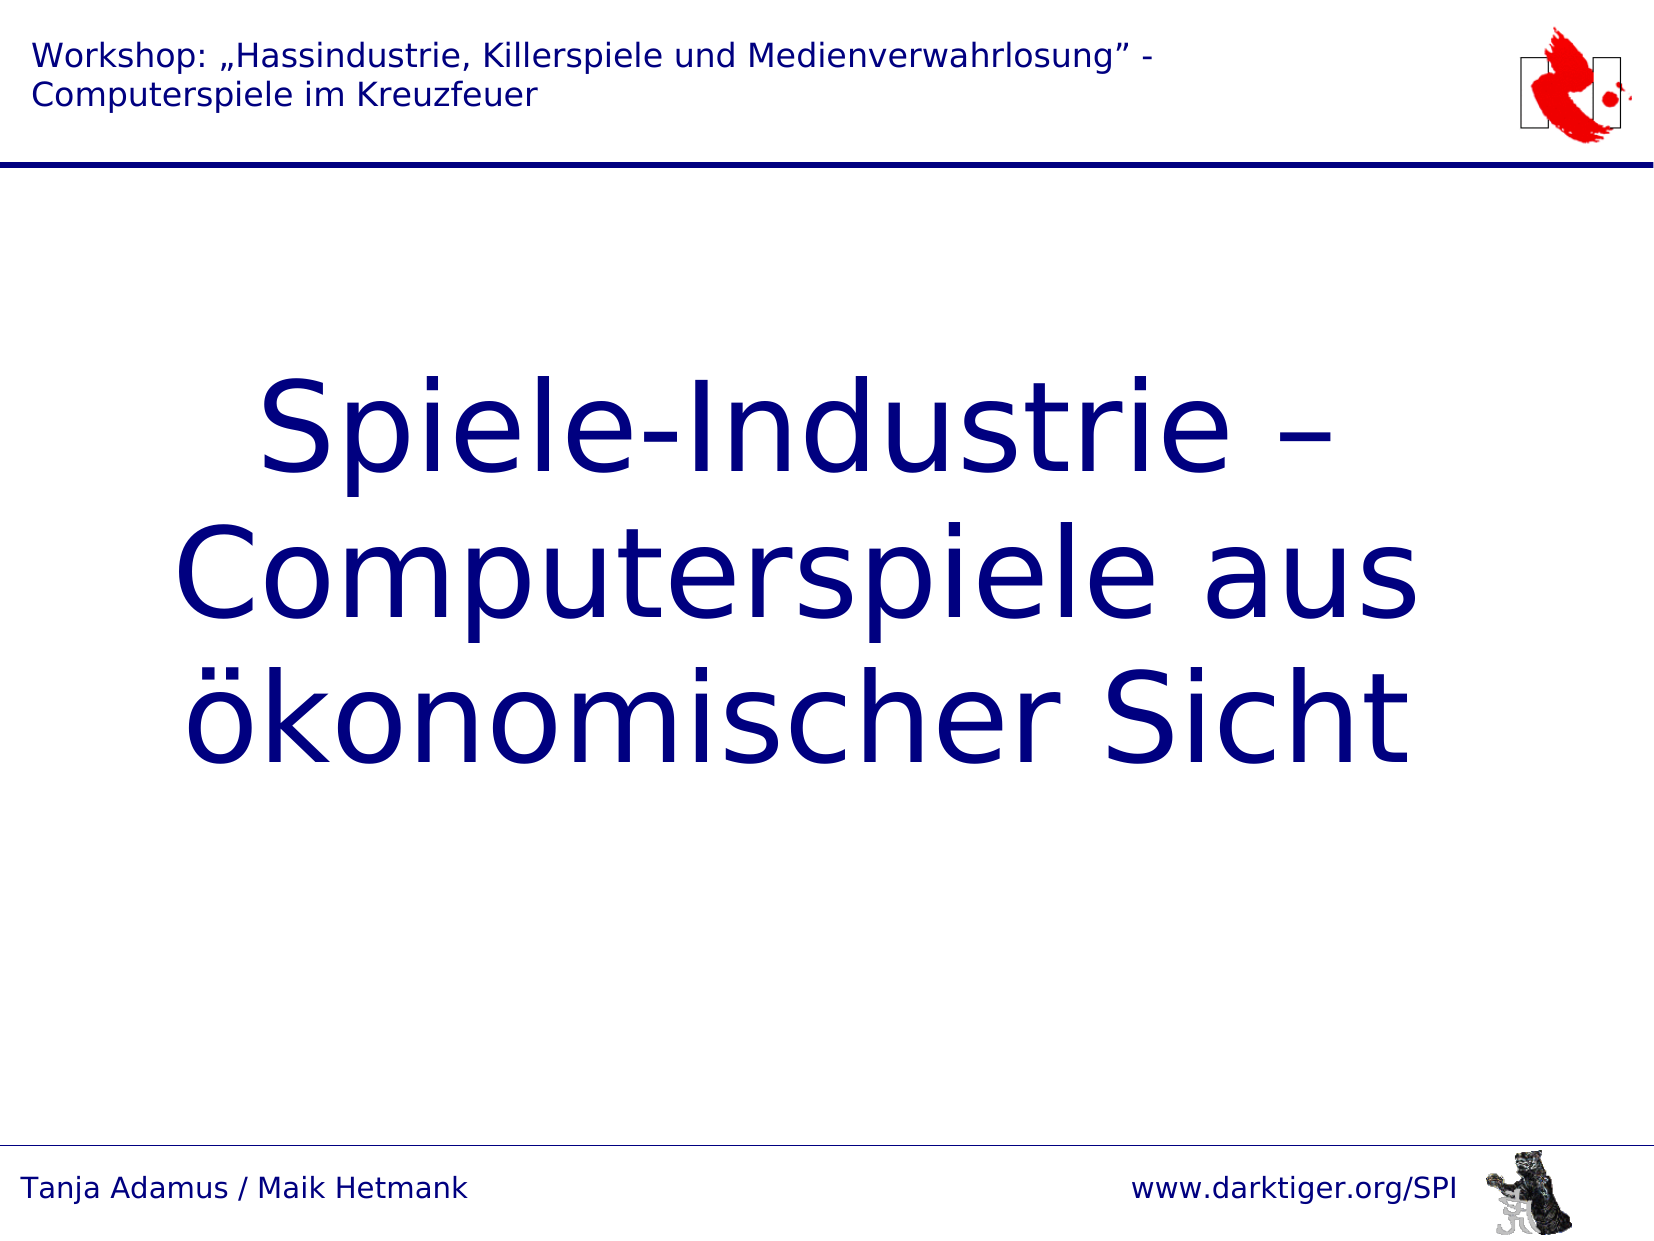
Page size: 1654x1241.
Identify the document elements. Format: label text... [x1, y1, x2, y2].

text_box Workshop: „Hassindustrie, Killerspiele und Medienverwahrlosung” - Computerspiele im Kreuzfeuer [16, 29, 1418, 178]
text_box Spiele-Industrie – Computerspiele aus ökonomischer Sicht [118, 348, 1477, 800]
picture [1486, 1150, 1572, 1235]
picture [1503, 16, 1632, 148]
